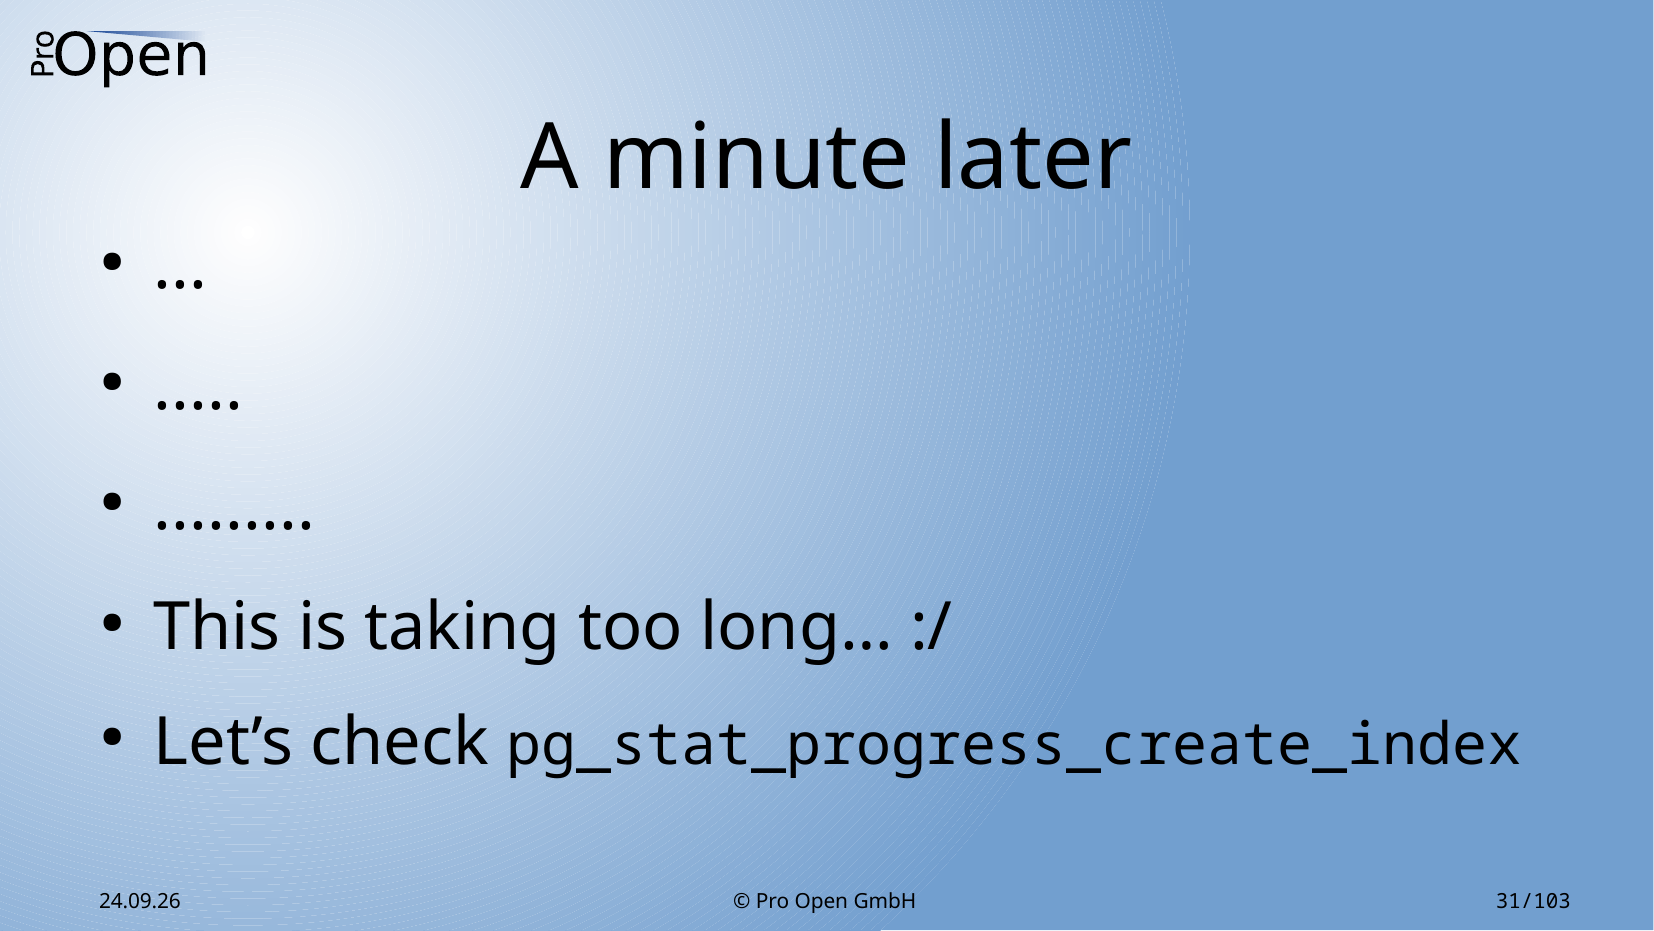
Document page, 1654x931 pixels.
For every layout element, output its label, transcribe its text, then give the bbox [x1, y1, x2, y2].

title A minute later [82, 88, 1571, 217]
list ... ..... ......... This is taking too long… :/ Let’s check pg_stat_progress_create_index [82, 217, 1571, 827]
